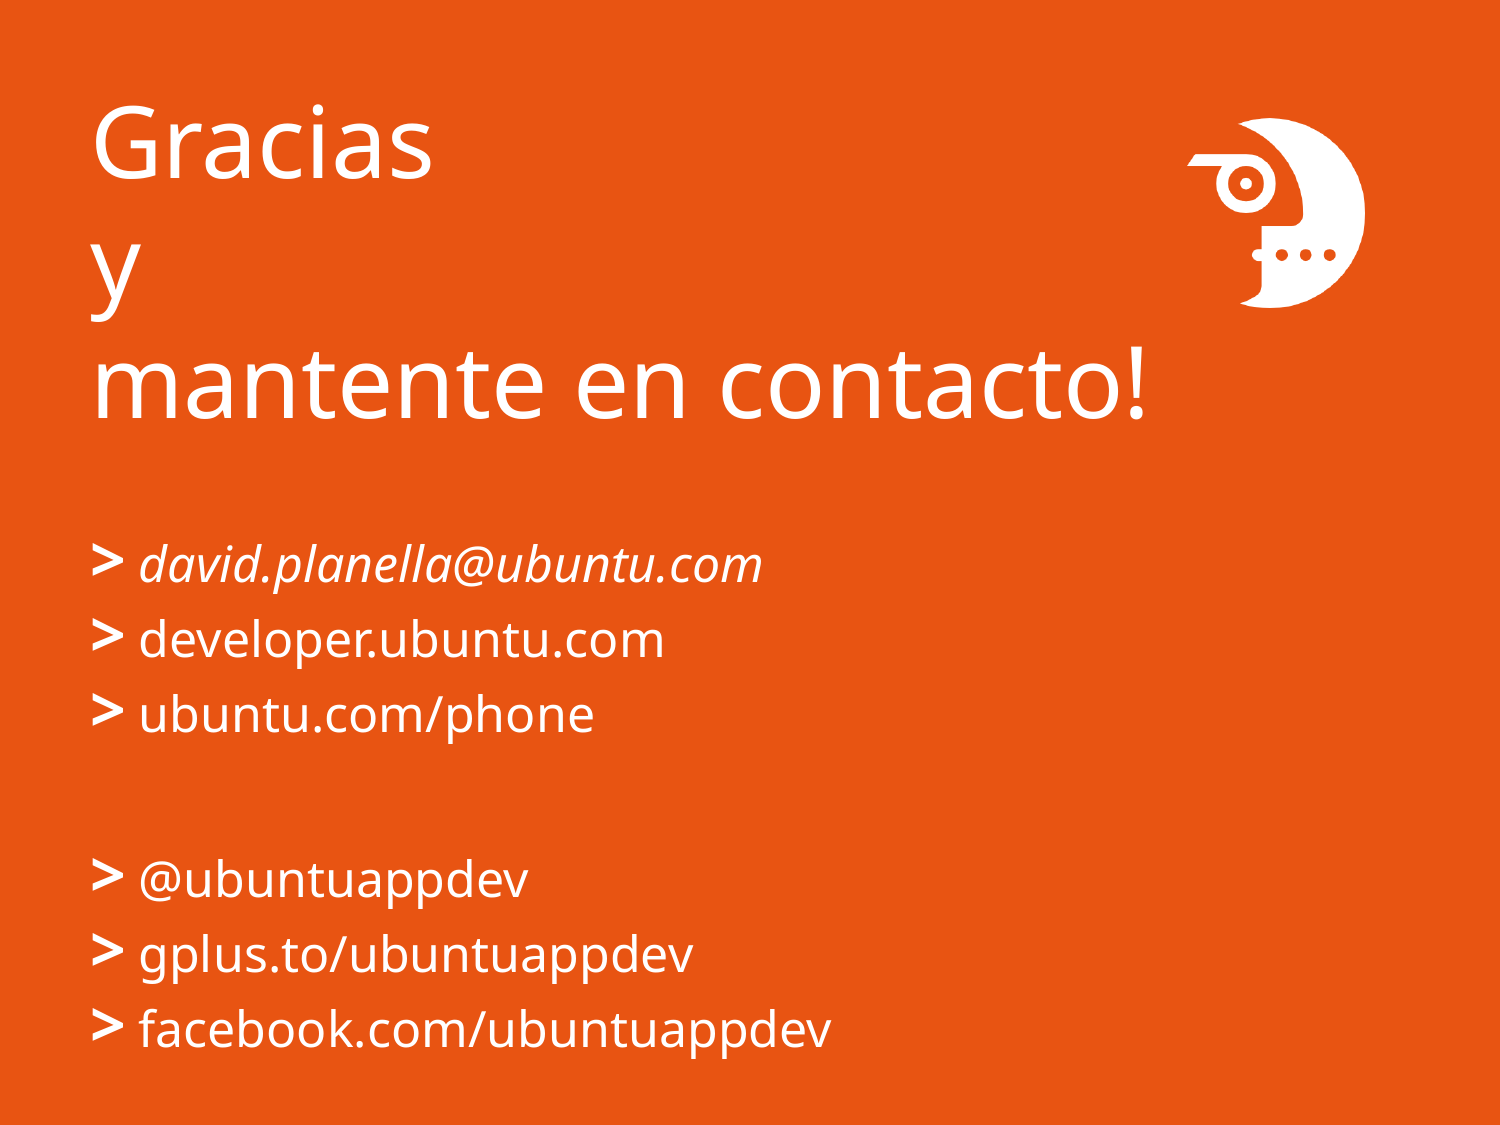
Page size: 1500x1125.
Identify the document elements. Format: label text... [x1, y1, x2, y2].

title > david.planella@ubuntu.com > developer.ubuntu.com > ubuntu.com/phone > @ubuntuappdev > gplus.to/ubuntuappdev > facebook.com/ubuntuappdev [75, 540, 1425, 1040]
title Gracias y mantente en contacto! [75, 69, 1425, 448]
picture [1187, 118, 1365, 308]
